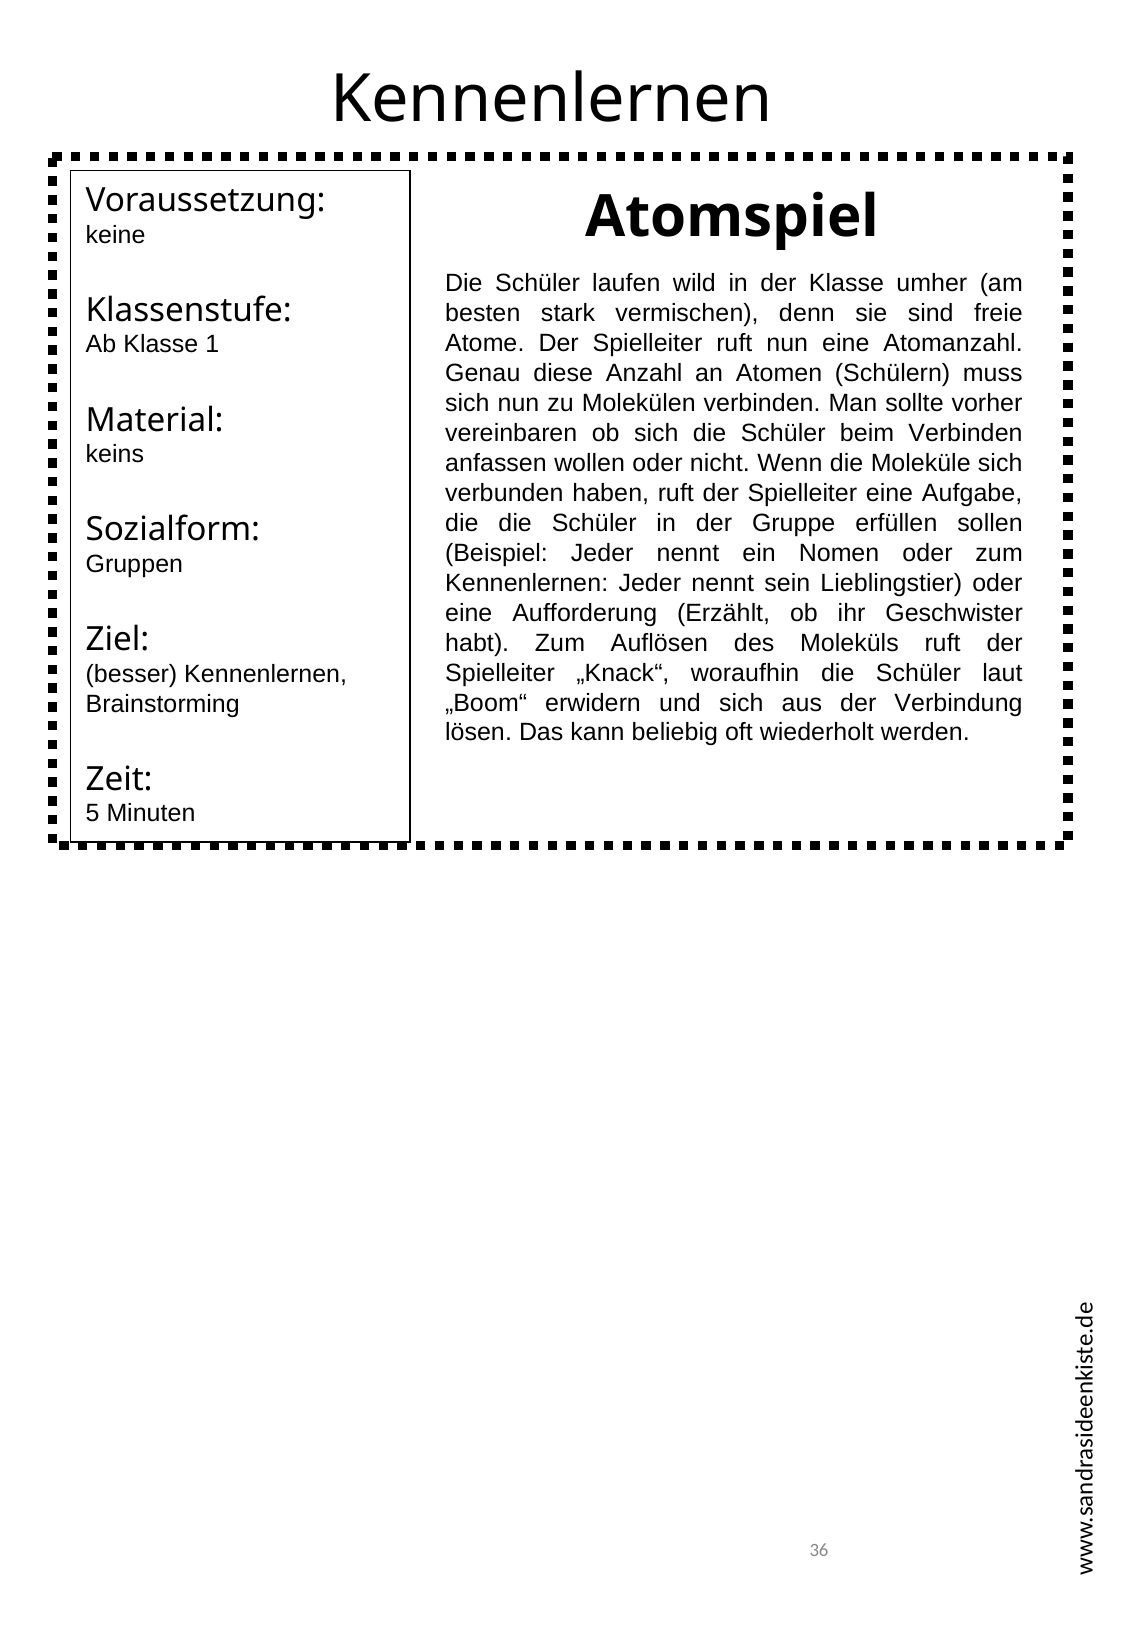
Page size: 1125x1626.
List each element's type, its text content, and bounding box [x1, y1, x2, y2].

text_box Voraussetzung: keine Klassenstufe: Ab Klasse 1 Material: keins Sozialform: Gruppen Ziel: (besser) Kennenlernen, Brainstorming Zeit: 5 Minuten [70, 170, 411, 843]
text_box www.sandrasideenkiste.de [1059, 1074, 1106, 1591]
text_box Die Schüler laufen wild in der Klasse umher (am besten stark vermischen), denn sie sind freie Atome. Der Spielleiter ruft nun eine Atomanzahl. Genau diese Anzahl an Atomen (Schülern) muss sich nun zu Molekülen verbinden. Man sollte vorher vereinbaren ob sich die Schüler beim Verbinden anfassen wollen oder nicht. Wenn die Moleküle sich verbunden haben, ruft der Spielleiter eine Aufgabe, die die Schüler in der Gruppe erfüllen sollen (Beispiel: Jeder nennt ein Nomen oder zum Kennenlernen: Jeder nennt sein Lieblingstier) oder eine Aufforderung (Erzählt, ob ihr Geschwister habt). Zum Auflösen des Moleküls ruft der Spielleiter „Knack“, woraufhin die Schüler laut „Boom“ erwidern und sich aus der Verbindung lösen. Das kann beliebig oft wiederholt werden. [430, 259, 1039, 760]
text_box Kennenlernen [52, 47, 1069, 144]
text_box [794, 1506, 1048, 1593]
text_box Atomspiel [410, 170, 1055, 257]
